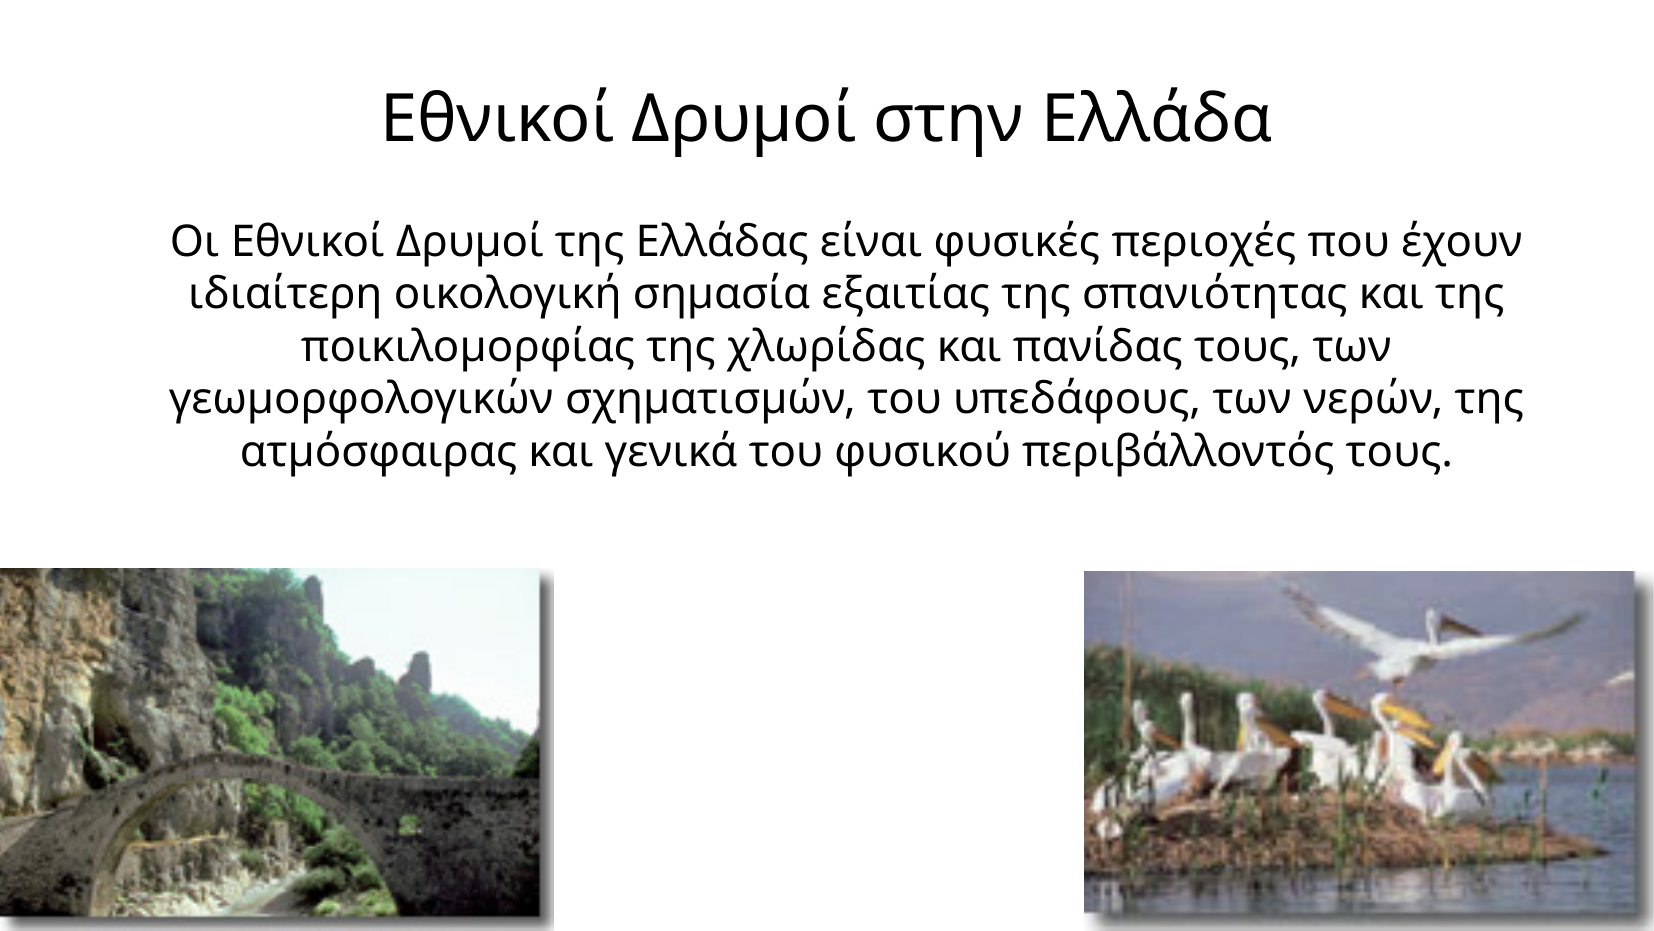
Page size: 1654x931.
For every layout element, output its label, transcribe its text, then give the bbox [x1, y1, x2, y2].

subtitle Οι Εθνικοί Δρυμοί της Ελλάδας είναι φυσικές περιοχές που έχουν ιδιαίτερη οικολογική σημασία εξαιτίας της σπανιότητας και της ποικιλομορφίας της χλωρίδας και πανίδας τους, των γεωμορφολογικών σχηματισμών, του υπεδάφους, των νερών, της ατμόσφαιρας και γενικά του φυσικού περιβάλλοντός τους. [102, 158, 1591, 529]
picture [0, 568, 554, 931]
title Εθνικοί Δρυμοί στην Ελλάδα [82, 37, 1571, 193]
picture [1084, 571, 1654, 931]
